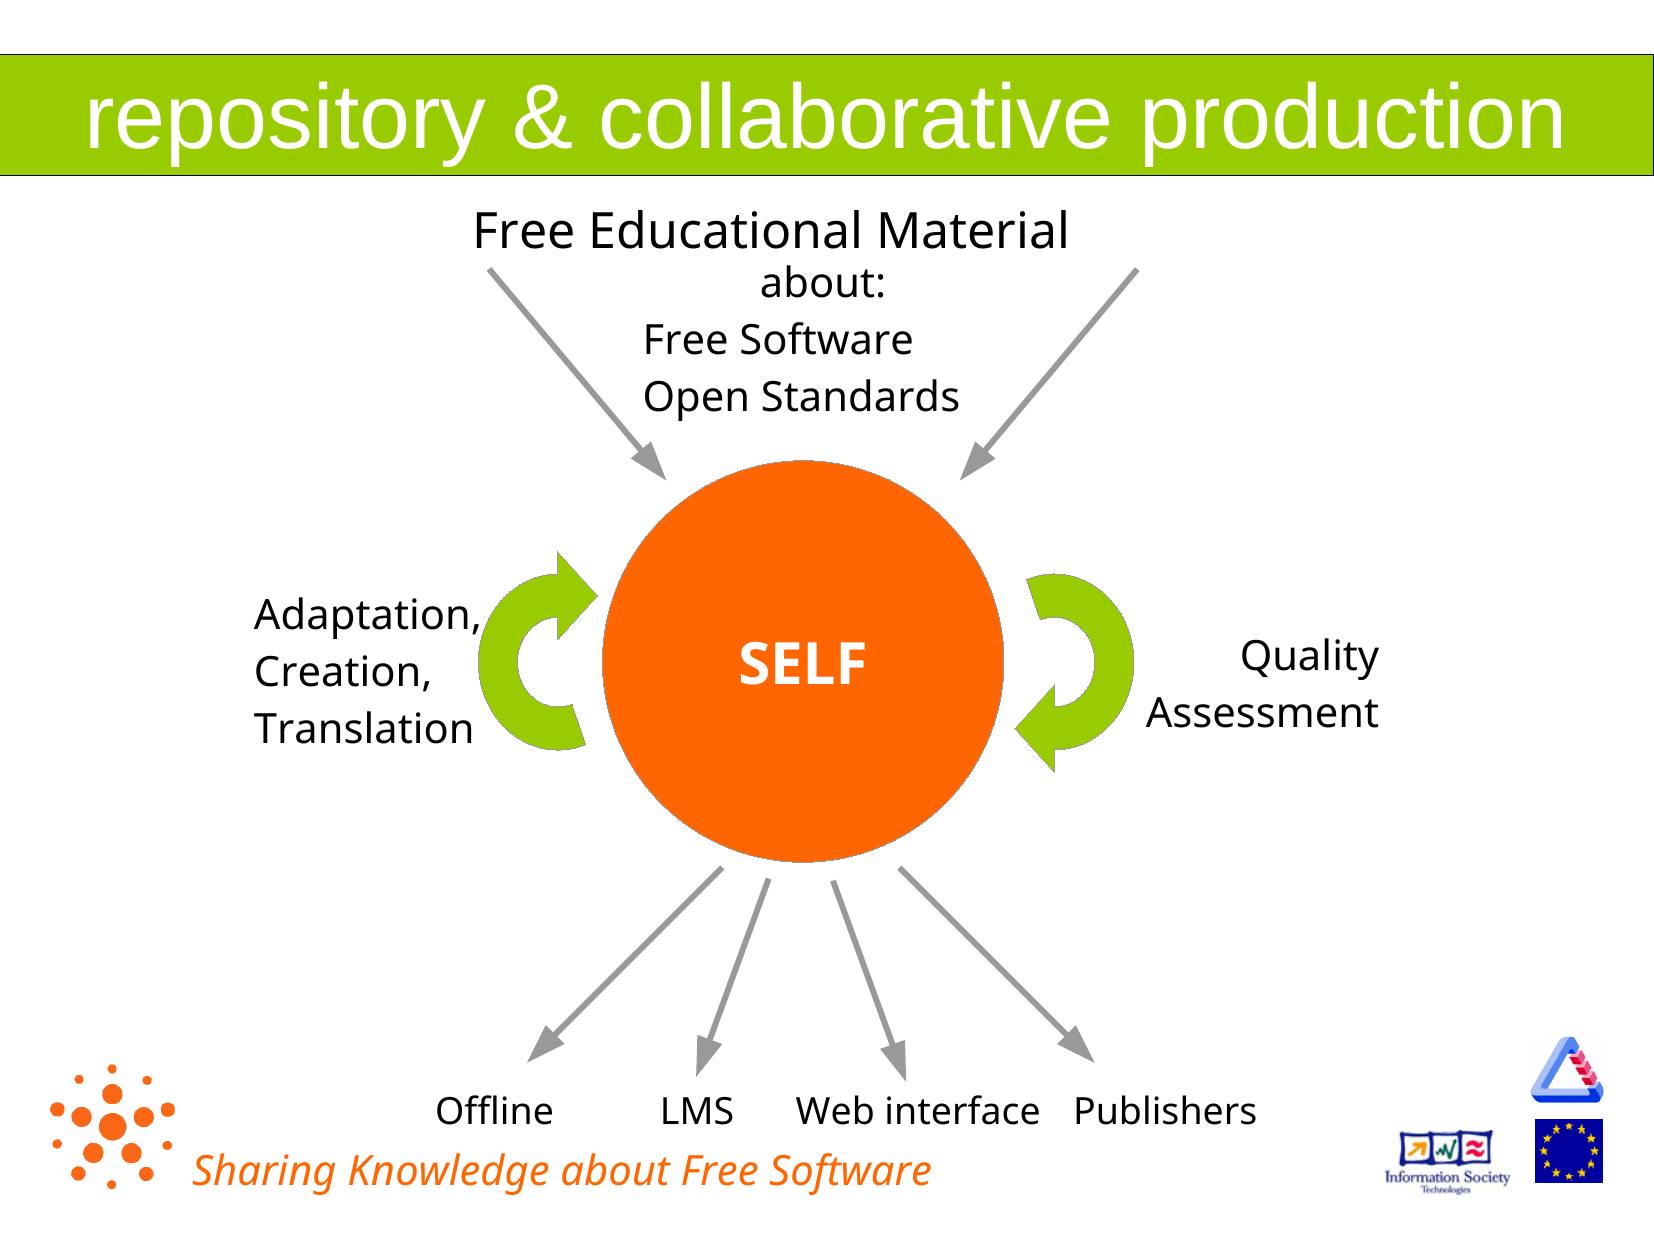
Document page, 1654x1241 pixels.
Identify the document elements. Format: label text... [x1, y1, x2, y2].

text_box Web interface [795, 1084, 1073, 1129]
picture [1530, 1036, 1604, 1104]
text_box about: Free Software Open Standards [631, 253, 1015, 399]
picture [1385, 1130, 1510, 1195]
text_box Adaptation, Creation, Translation [253, 584, 475, 731]
text_box [478, 551, 598, 751]
text_box Free Educational Material [472, 194, 1182, 253]
text_box LMS [659, 1084, 777, 1129]
text_box Offline [435, 1084, 603, 1129]
text_box Quality Assessment [1145, 626, 1359, 724]
picture [50, 1064, 175, 1189]
text_box SELF [602, 460, 1004, 863]
picture [1535, 1119, 1603, 1183]
text_box Publishers [1073, 1084, 1294, 1129]
title repository & collaborative production [82, 48, 1571, 185]
text_box [1014, 573, 1134, 773]
